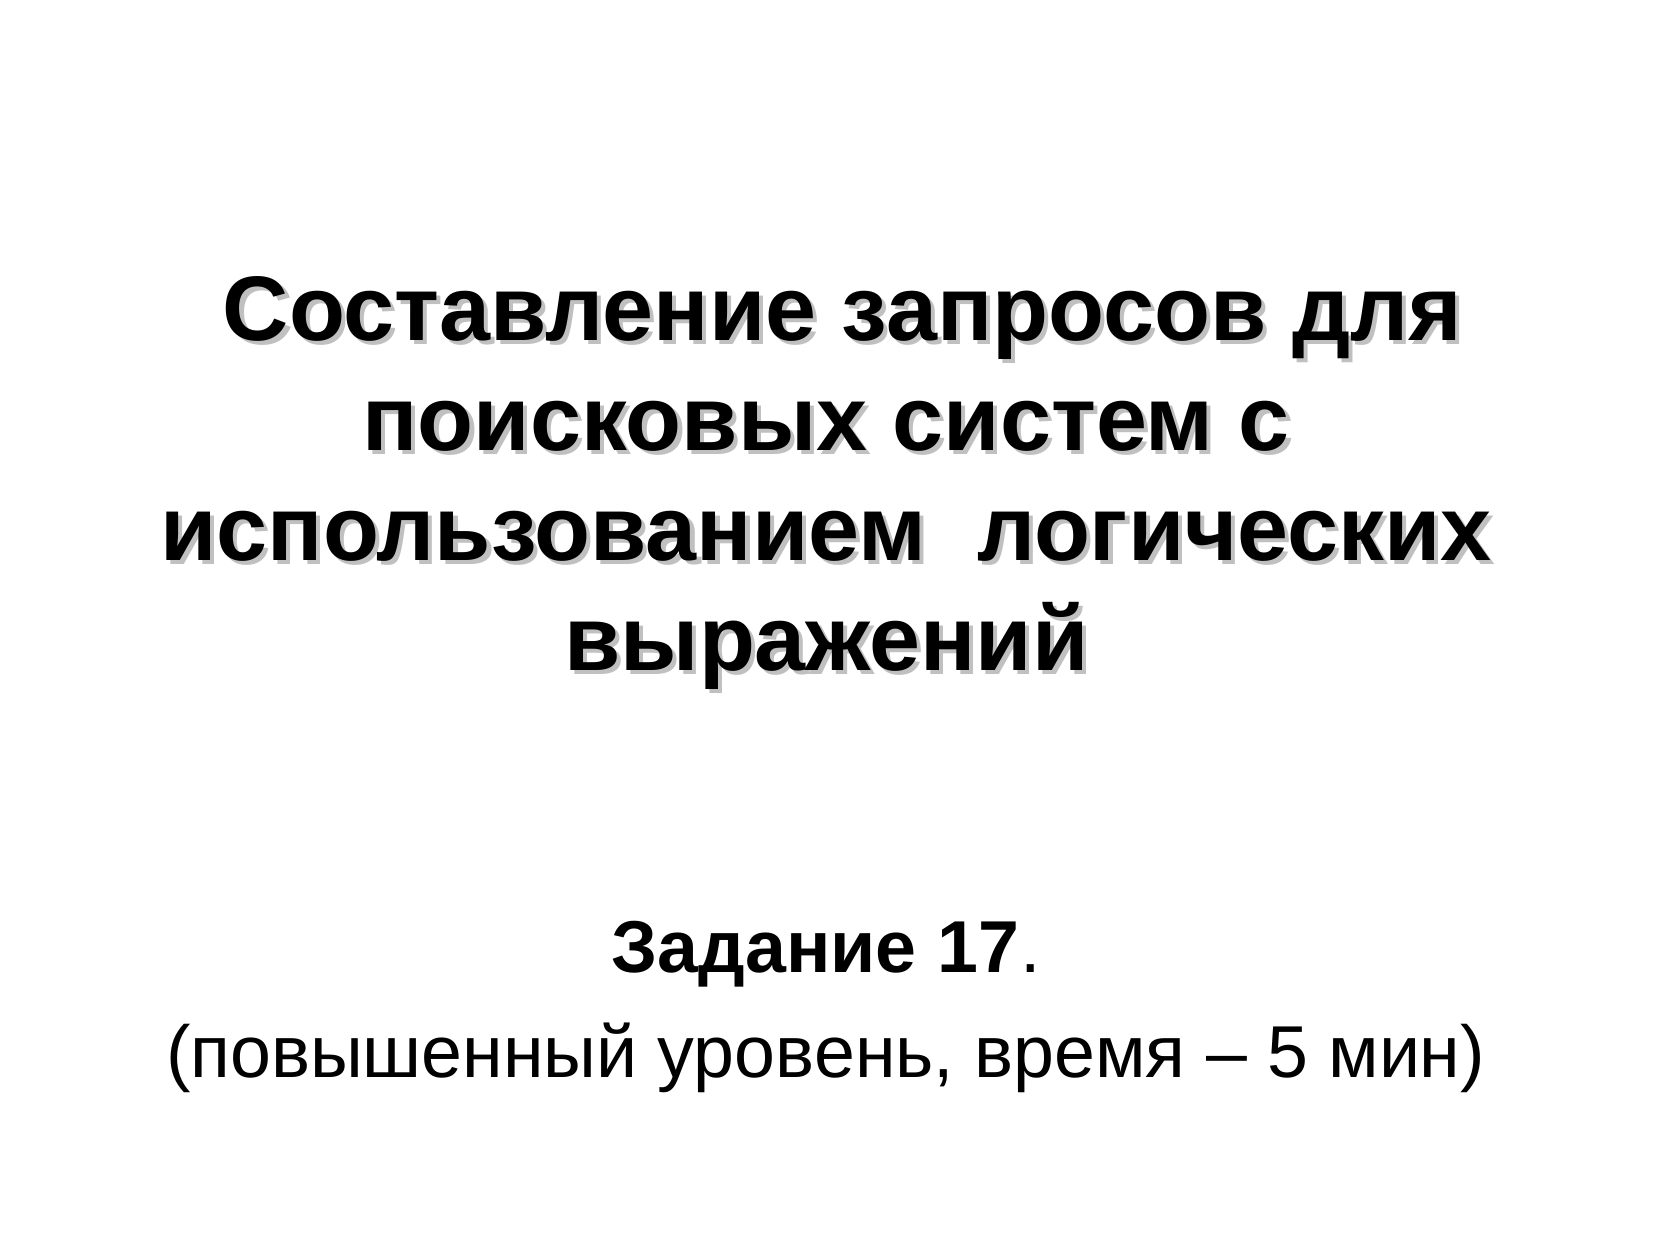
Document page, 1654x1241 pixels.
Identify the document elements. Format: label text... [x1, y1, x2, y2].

title Составление запросов для поисковых систем с использованием логических выражений [124, 241, 1530, 696]
text_box Задание 17. (повышенный уровень, время – 5 мин) [64, 891, 1583, 1100]
